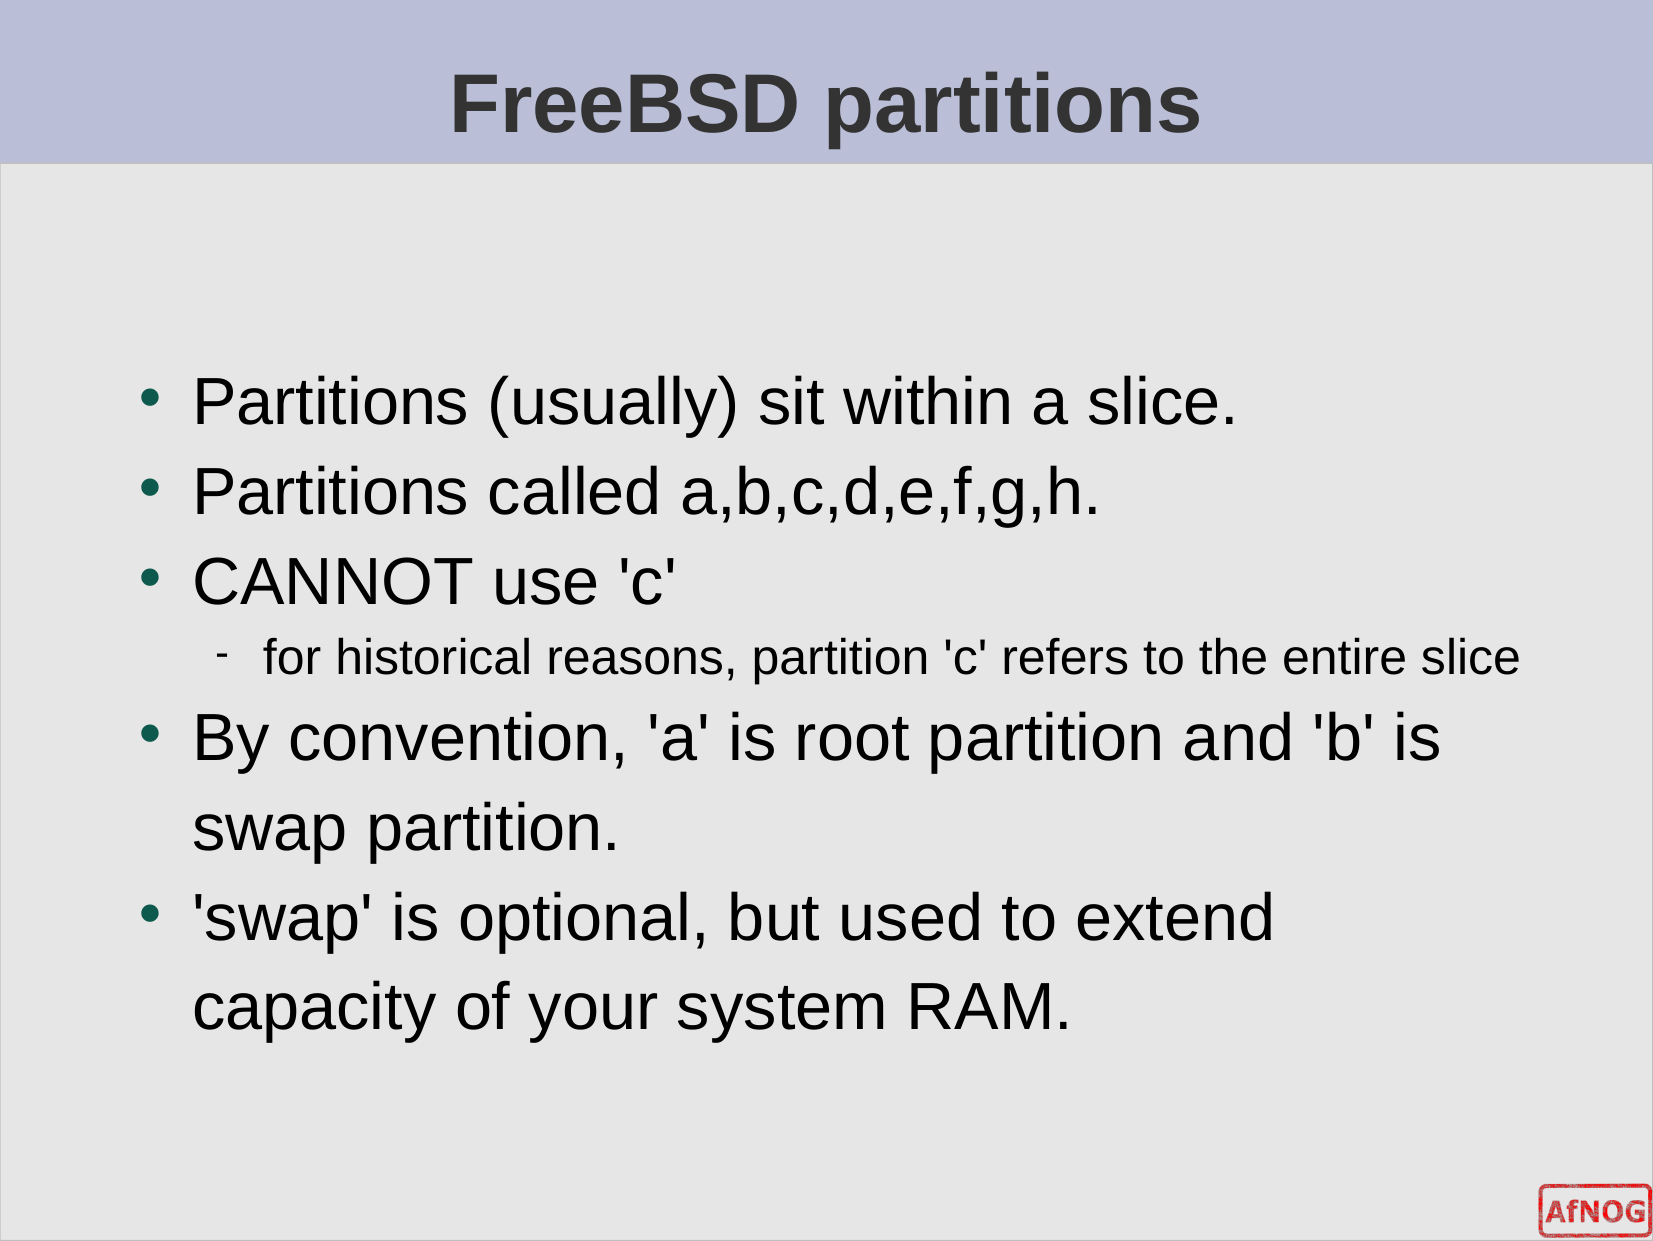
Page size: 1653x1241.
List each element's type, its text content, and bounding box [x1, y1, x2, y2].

title FreeBSD partitions [0, 0, 1653, 208]
picture [1537, 1182, 1653, 1241]
list Partitions (usually) sit within a slice. Partitions called a,b,c,d,e,f,g,h. CANNOT use 'c' for historical reasons, partition 'c' refers to the entire slice By convention, 'a' is root partition and 'b' is swap partition. 'swap' is optional, but used to extend capacity of your system RAM. [121, 344, 1534, 1127]
